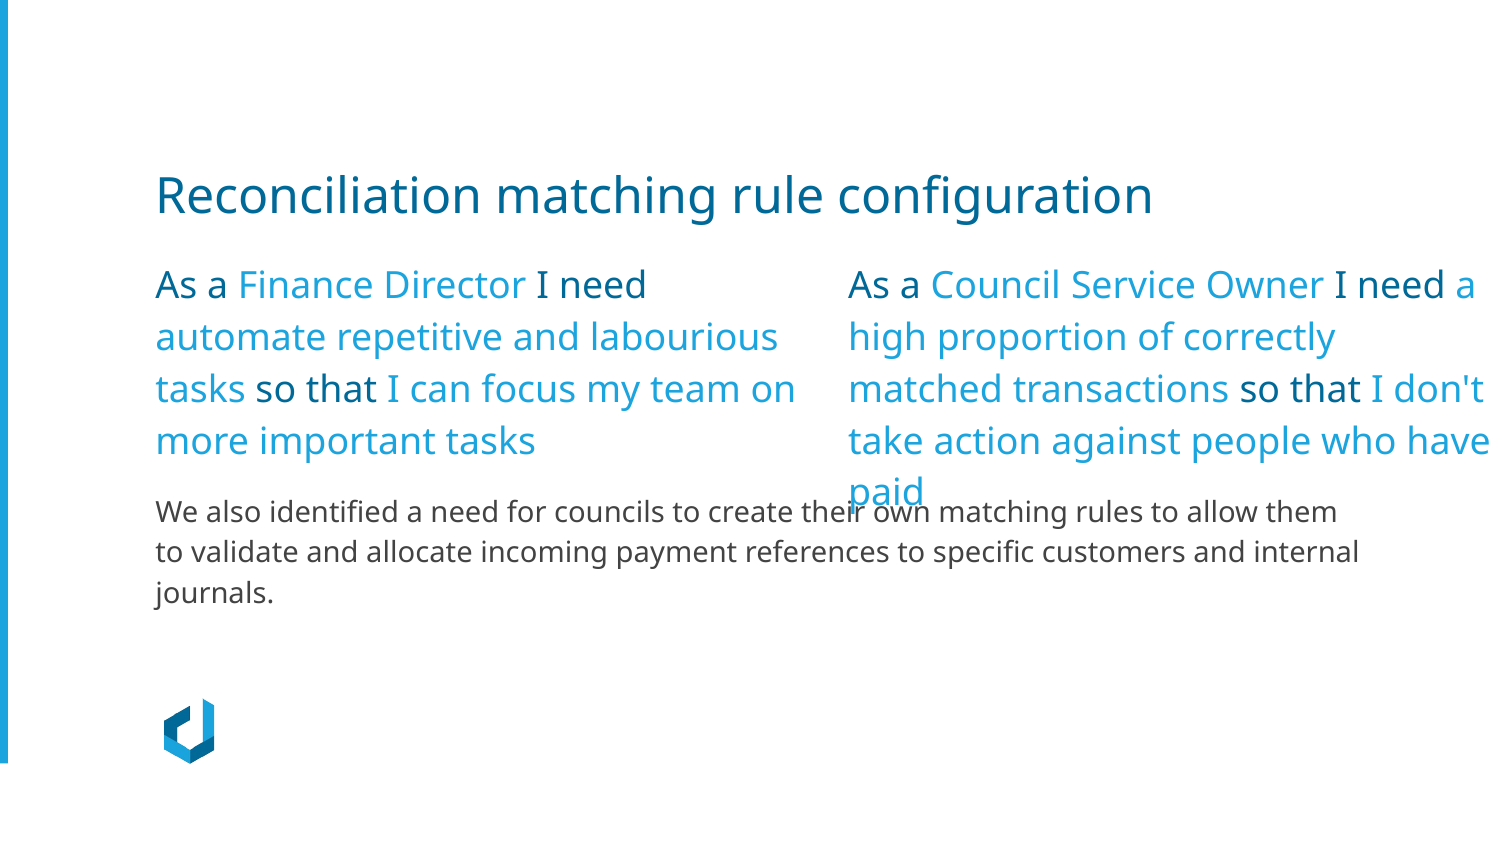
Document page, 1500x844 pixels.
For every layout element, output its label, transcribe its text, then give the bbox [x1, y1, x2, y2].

list As a Council Service Owner I need a high proportion of correctly matched transactions so that I don't take action against people who have paid [833, 239, 1500, 481]
list As a Finance Director I need automate repetitive and labourious tasks so that I can focus my team on more important tasks [140, 239, 815, 481]
list Reconciliation matching rule configuration We also identified a need for councils to create their own matching rules to allow them to validate and allocate incoming payment references to specific customers and internal journals. [140, 139, 1390, 637]
picture [164, 698, 215, 764]
